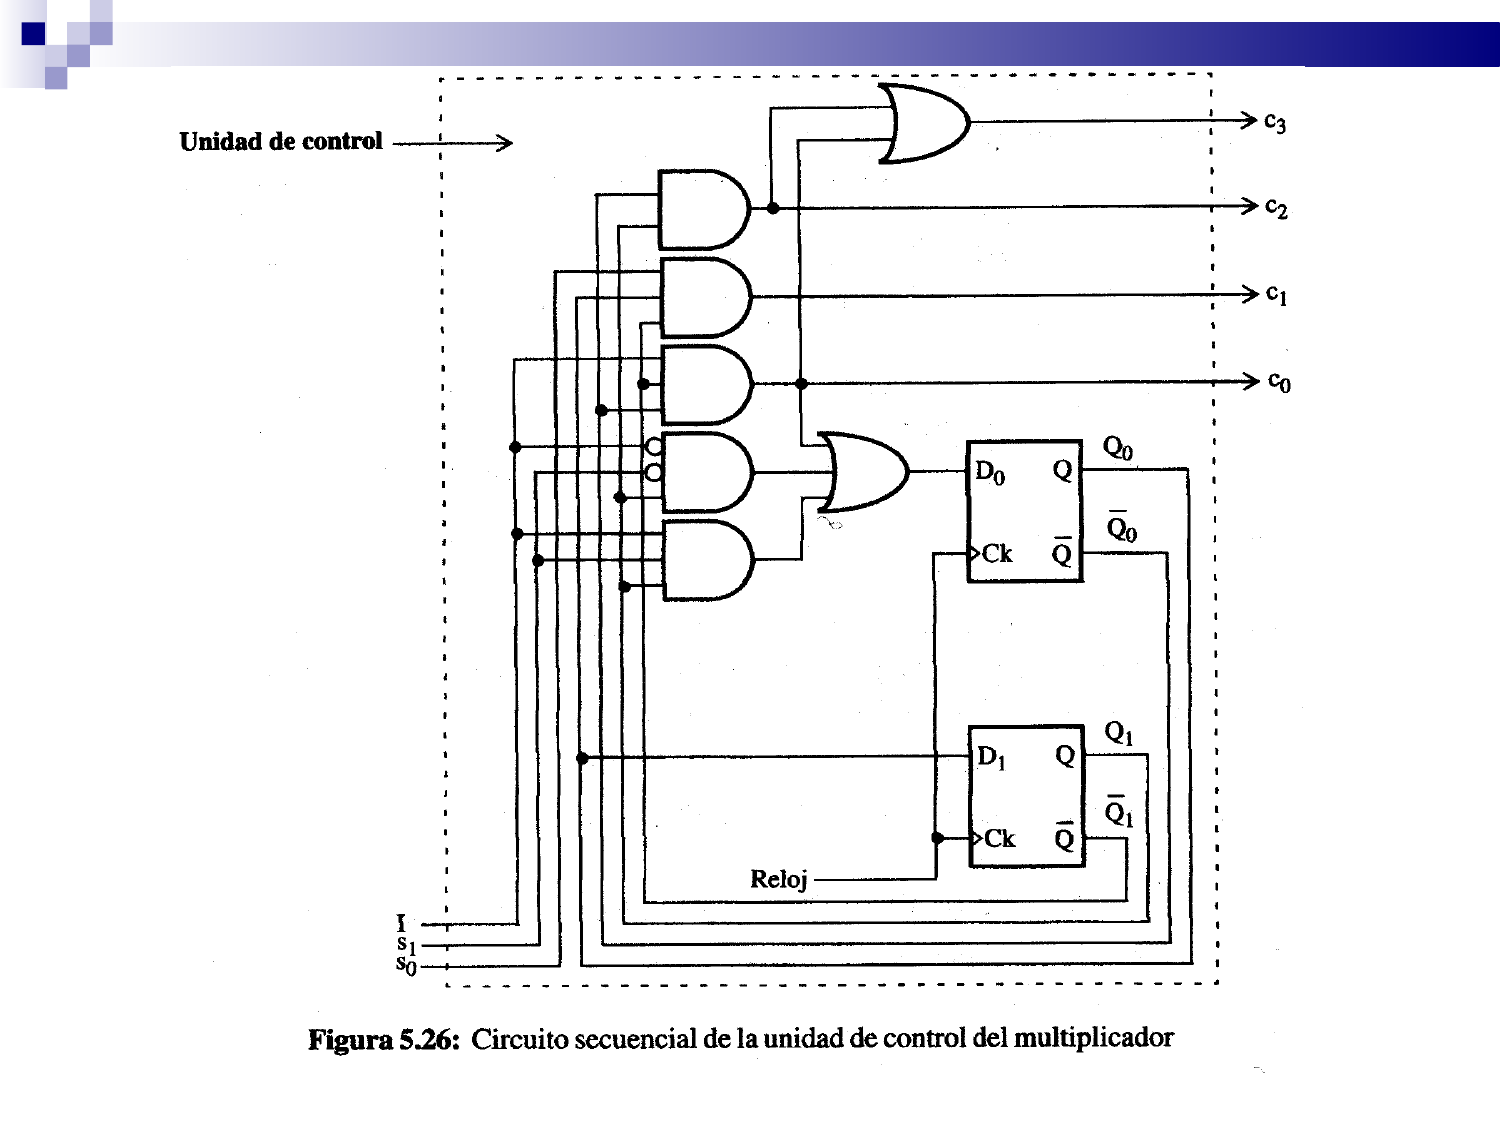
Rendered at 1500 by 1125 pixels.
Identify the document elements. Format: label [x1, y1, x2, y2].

picture [171, 66, 1305, 1082]
